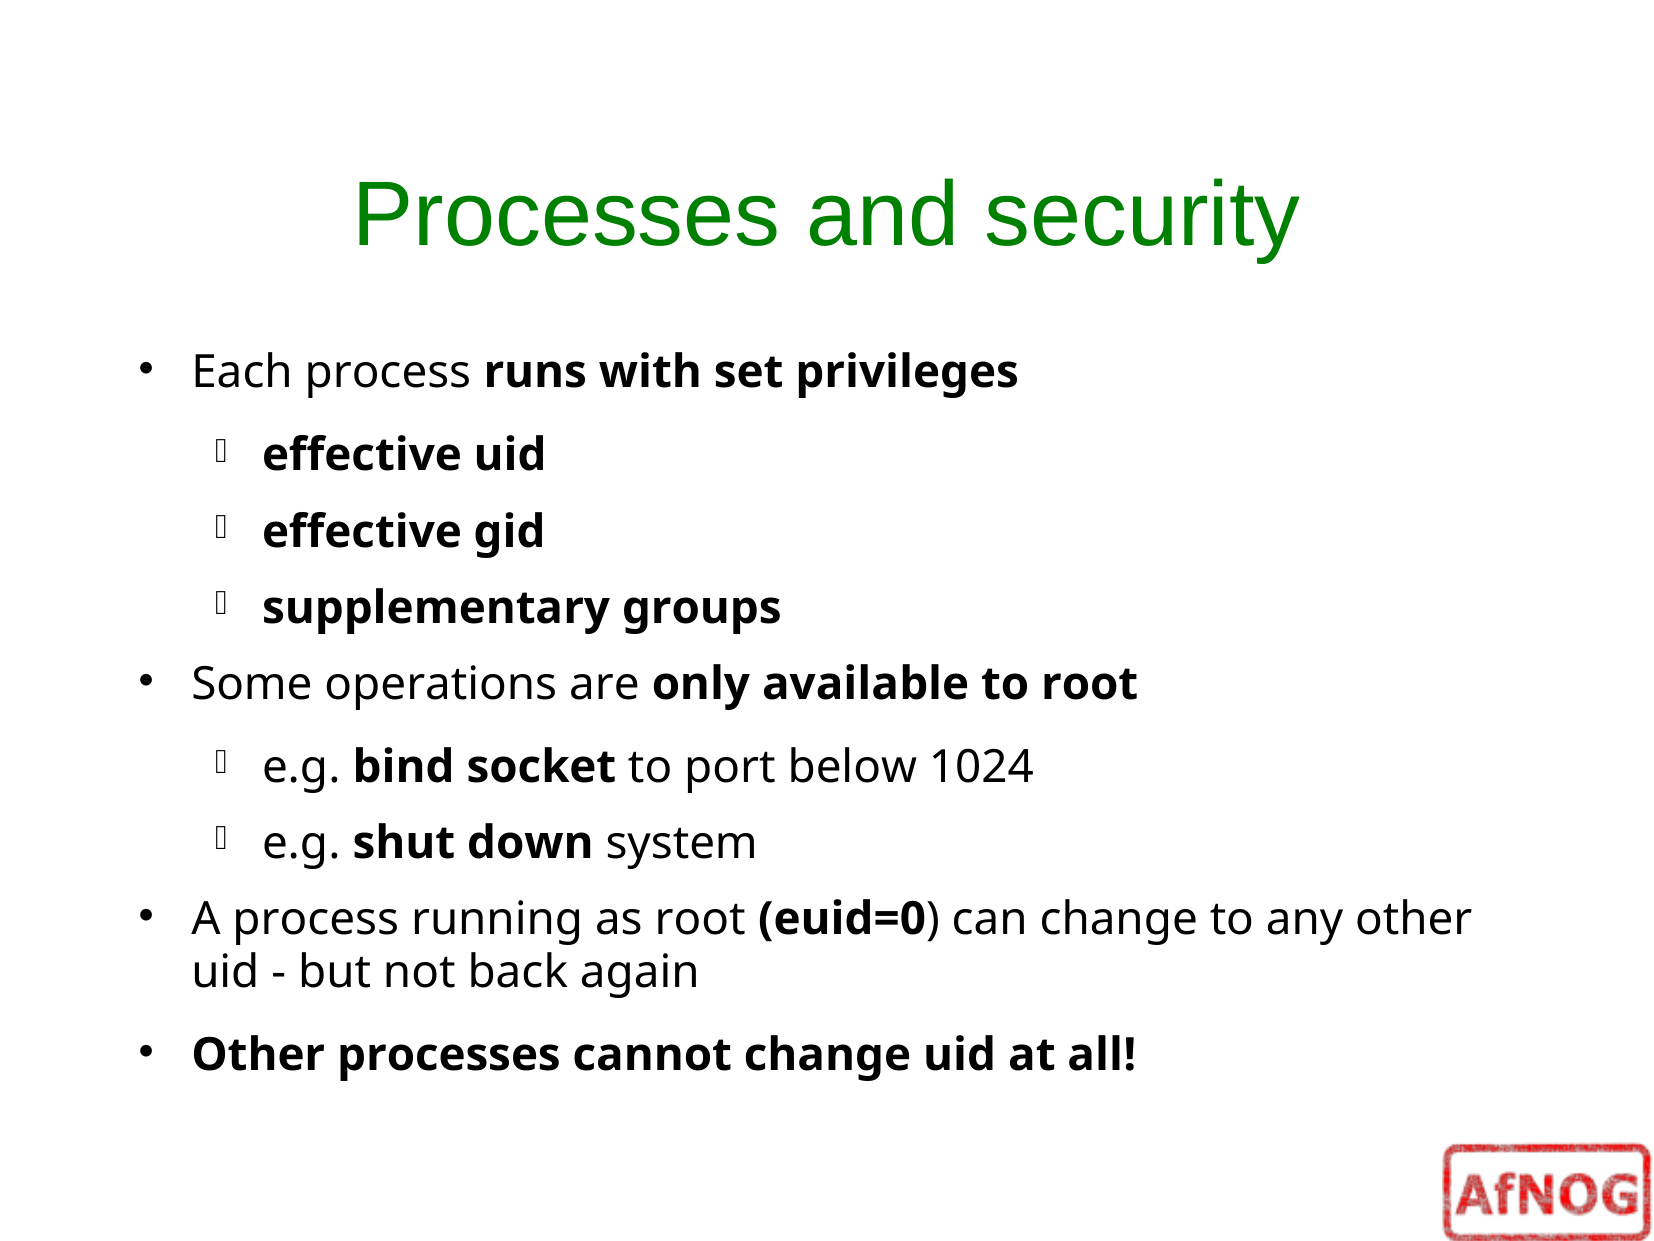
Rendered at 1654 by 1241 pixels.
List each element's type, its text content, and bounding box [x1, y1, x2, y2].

list Each process runs with set privileges effective uid effective gid supplementary groups Some operations are only available to root e.g. bind socket to port below 1024 e.g. shut down system A process running as root (euid=0) can change to any other uid - but not back again Other processes cannot change uid at all! [121, 344, 1534, 1241]
title Processes and security [121, 67, 1534, 344]
picture [1534, 1141, 1654, 1241]
